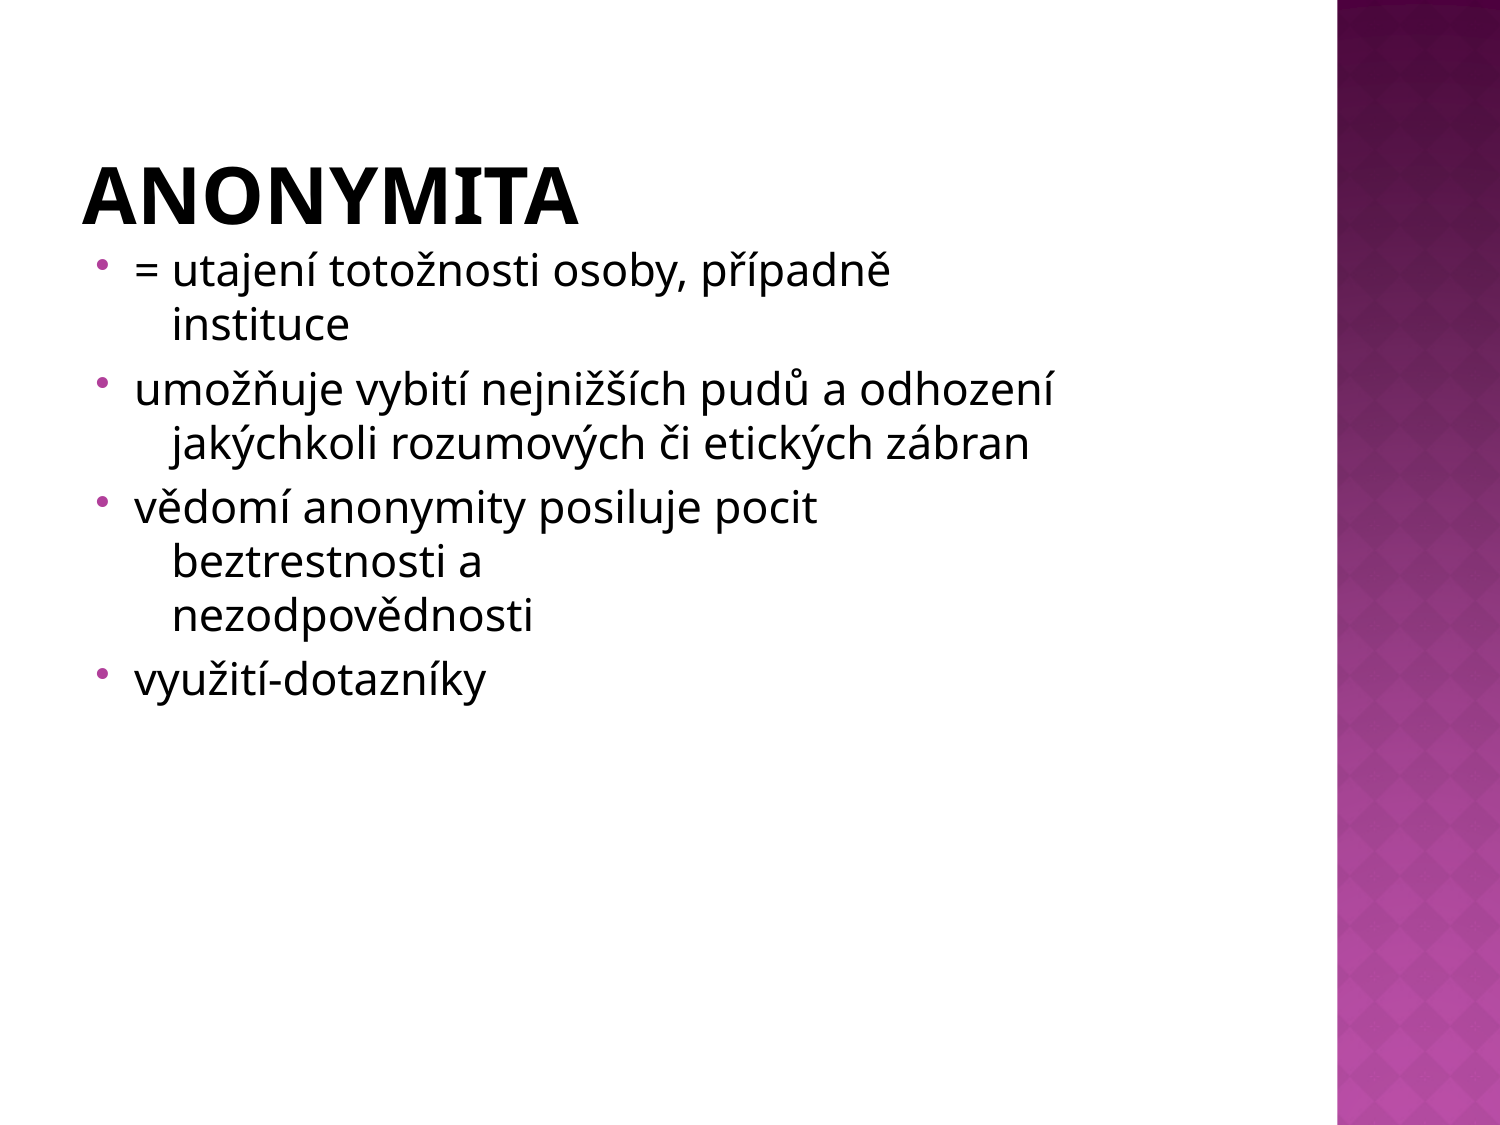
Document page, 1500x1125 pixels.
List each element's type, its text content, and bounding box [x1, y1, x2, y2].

title Anonymita [75, 52, 1263, 240]
list = utajení totožnosti osoby, případně instituce umožňuje vybití nejnižších pudů a odhození jakýchkoli rozumových či etických zábran vědomí anonymity posiluje pocit beztrestnosti a nezodpovědnosti využití-dotazníky [82, 234, 1090, 739]
